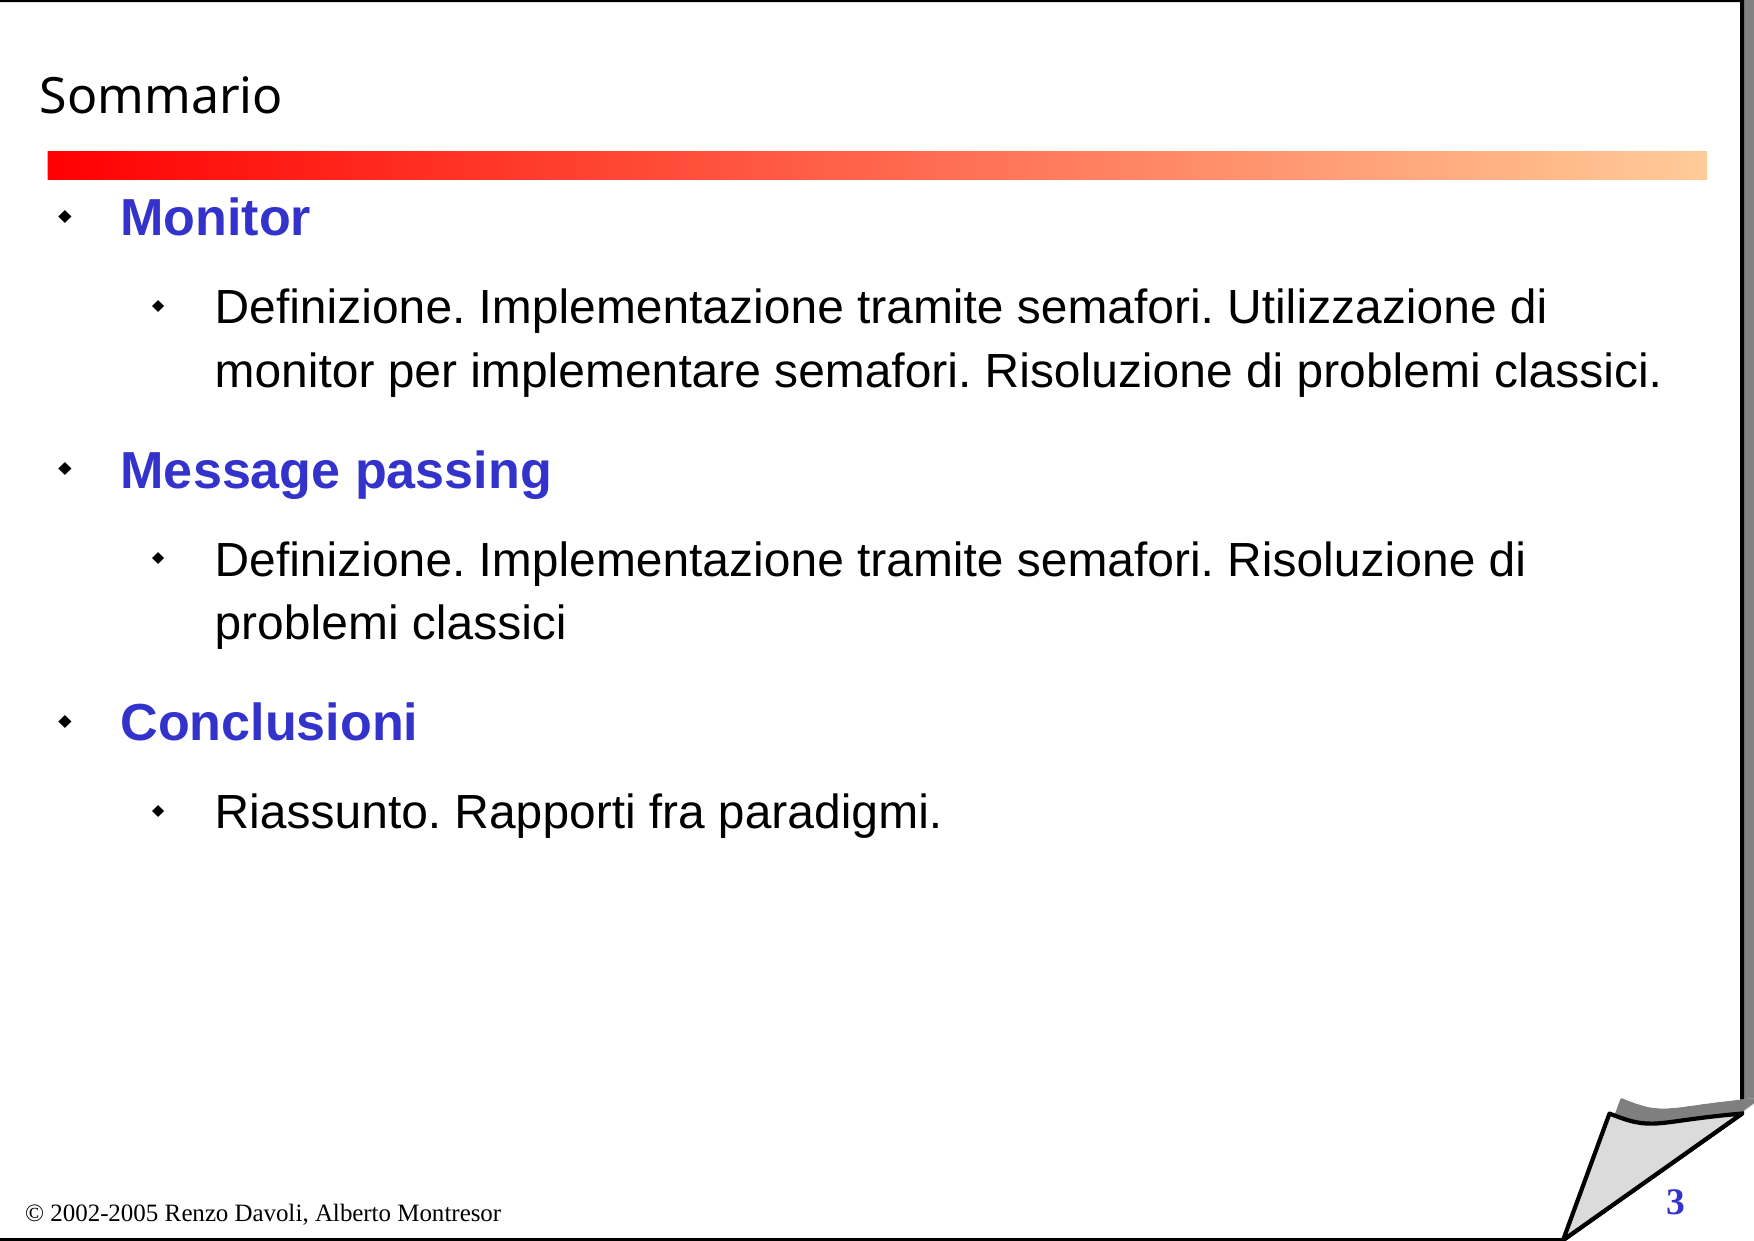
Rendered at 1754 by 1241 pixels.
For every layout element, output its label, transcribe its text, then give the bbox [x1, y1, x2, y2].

title Sommario [39, 49, 1713, 144]
list Monitor Definizione. Implementazione tramite semafori. Utilizzazione di monitor per implementare semafori. Risoluzione di problemi classici. Message passing Definizione. Implementazione tramite semafori. Risoluzione di problemi classici Conclusioni Riassunto. Rapporti fra paradigmi. [58, 188, 1696, 1240]
